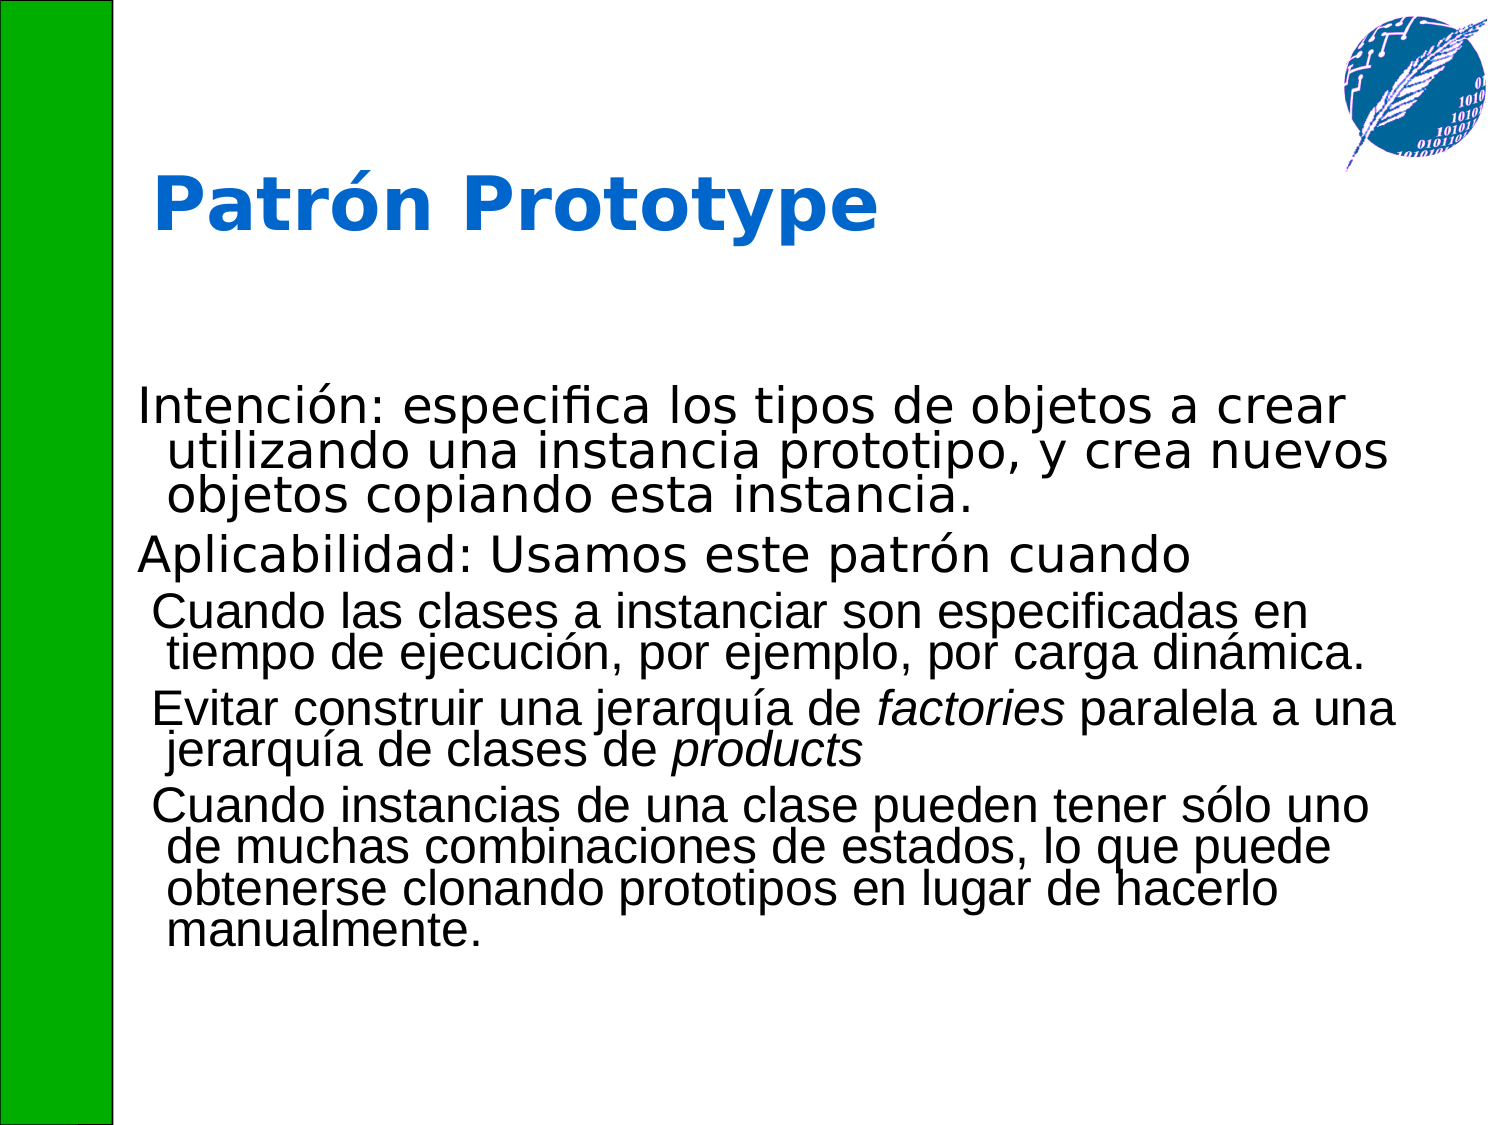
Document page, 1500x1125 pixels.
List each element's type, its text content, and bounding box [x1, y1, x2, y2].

title Patrón Prototype [136, 118, 1411, 307]
list Intención: especifica los tipos de objetos a crear utilizando una instancia prototipo, y crea nuevos objetos copiando esta instancia. Aplicabilidad: Usamos este patrón cuando Cuando las clases a instanciar son especificadas en tiempo de ejecución, por ejemplo, por carga dinámica. Evitar construir una jerarquía de factories paralela a una jerarquía de clases de products Cuando instancias de una clase pueden tener sólo uno de muchas combinaciones de estados, lo que puede obtenerse clonando prototipos en lugar de hacerlo manualmente. [137, 387, 1397, 1097]
picture [1341, 15, 1488, 172]
picture [1417, 140, 1425, 149]
